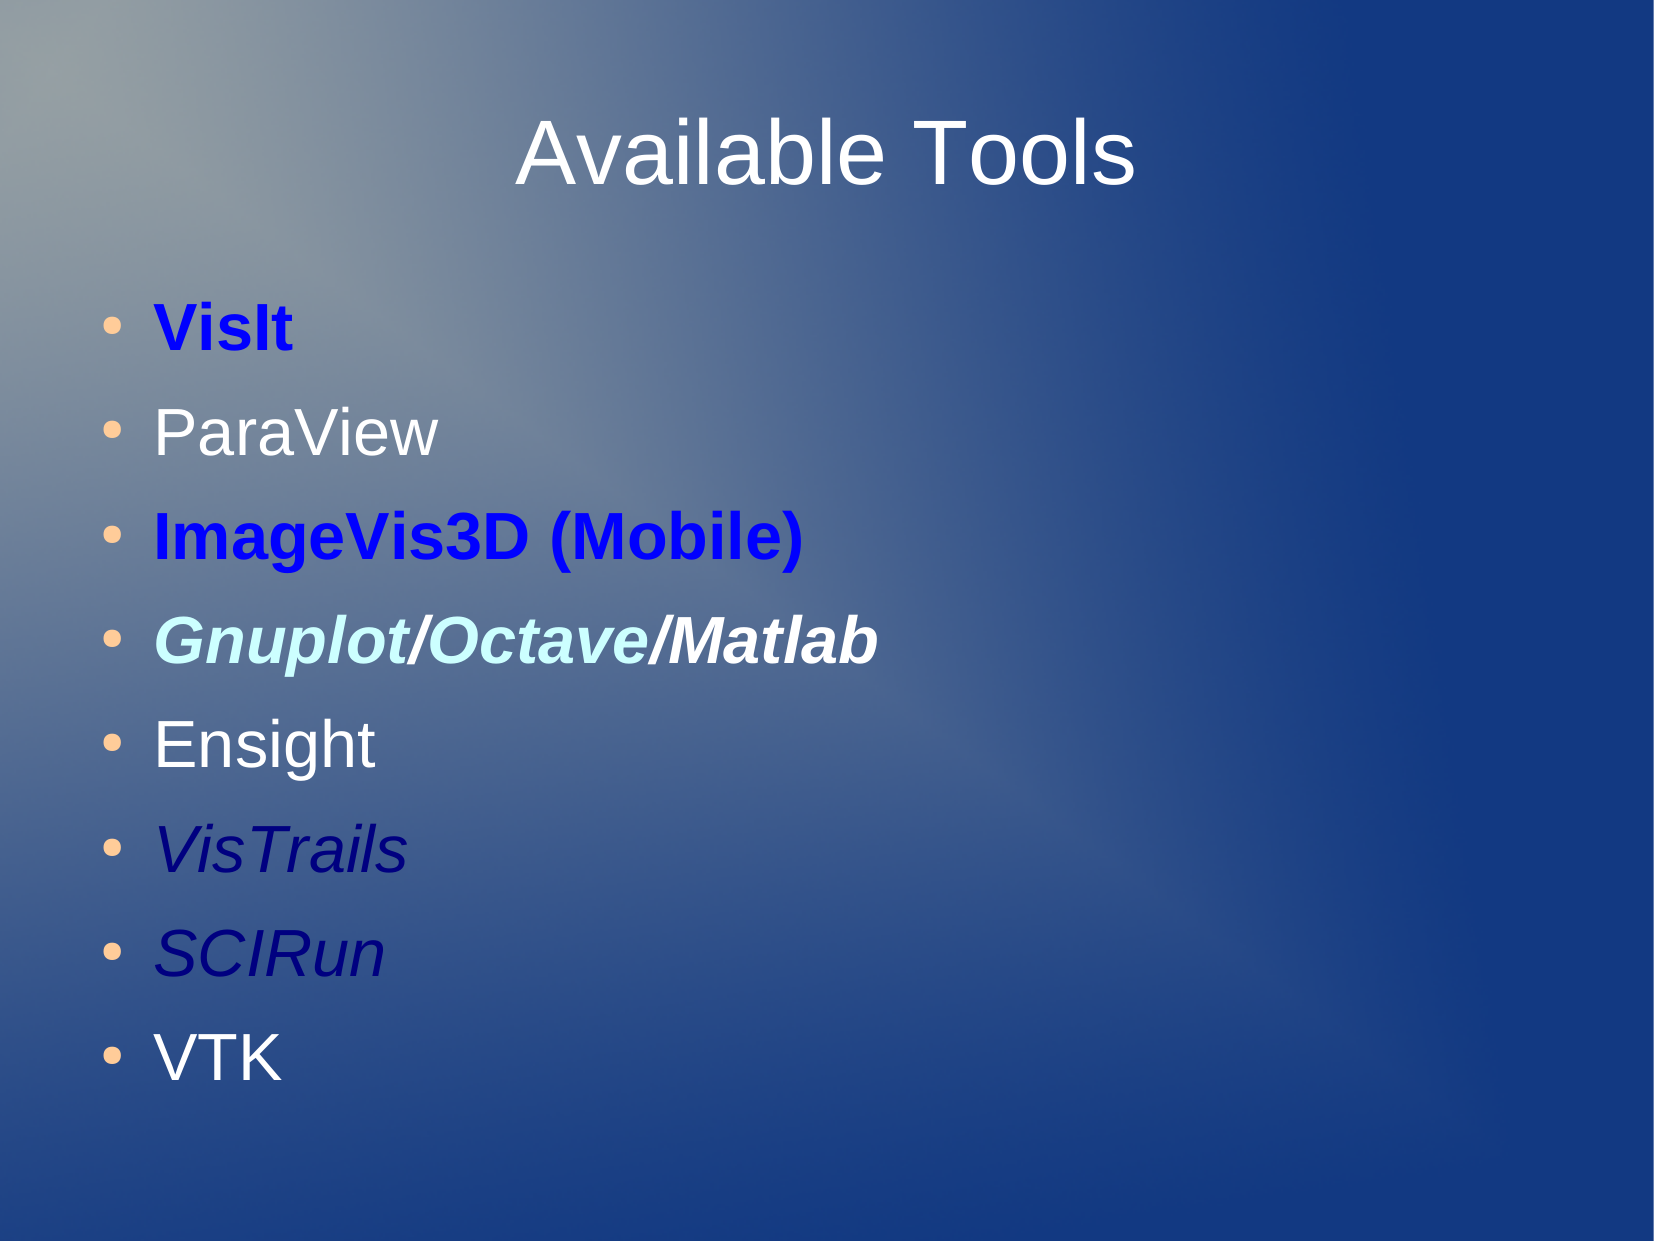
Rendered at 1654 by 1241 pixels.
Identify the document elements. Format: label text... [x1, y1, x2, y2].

list VisIt ParaView ImageVis3D (Mobile) Gnuplot/Octave/Matlab Ensight VisTrails SCIRun VTK [82, 290, 1571, 1096]
picture [0, 0, 1654, 1241]
title Available Tools [82, 56, 1571, 250]
